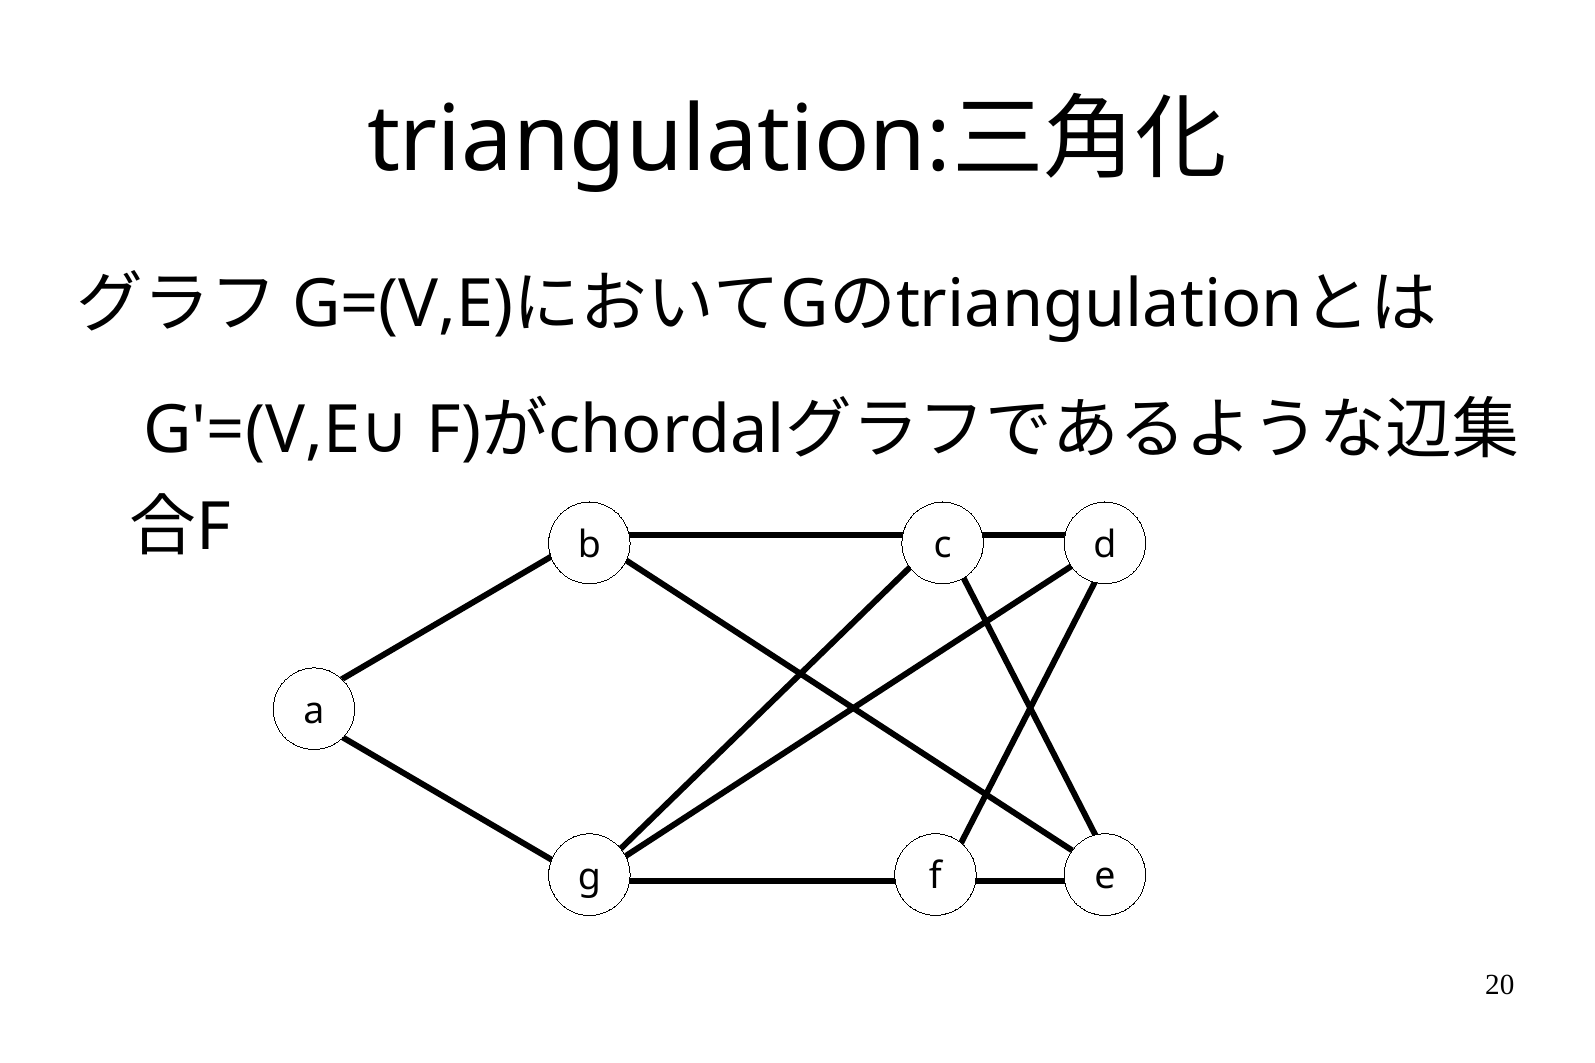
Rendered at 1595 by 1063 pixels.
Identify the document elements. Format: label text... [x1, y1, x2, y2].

text_box b [548, 501, 631, 584]
list グラフ G=(V,E)においてGのtriangulationとは G'=(V,E∪F)がchordalグラフであるような辺集合F [59, 248, 1536, 936]
title triangulation:三角化 [79, 42, 1515, 220]
text_box d [1064, 501, 1146, 584]
text_box c [901, 501, 984, 584]
text_box e [1064, 833, 1146, 916]
text_box f [894, 833, 977, 916]
text_box a [273, 667, 355, 750]
text_box g [548, 833, 631, 916]
